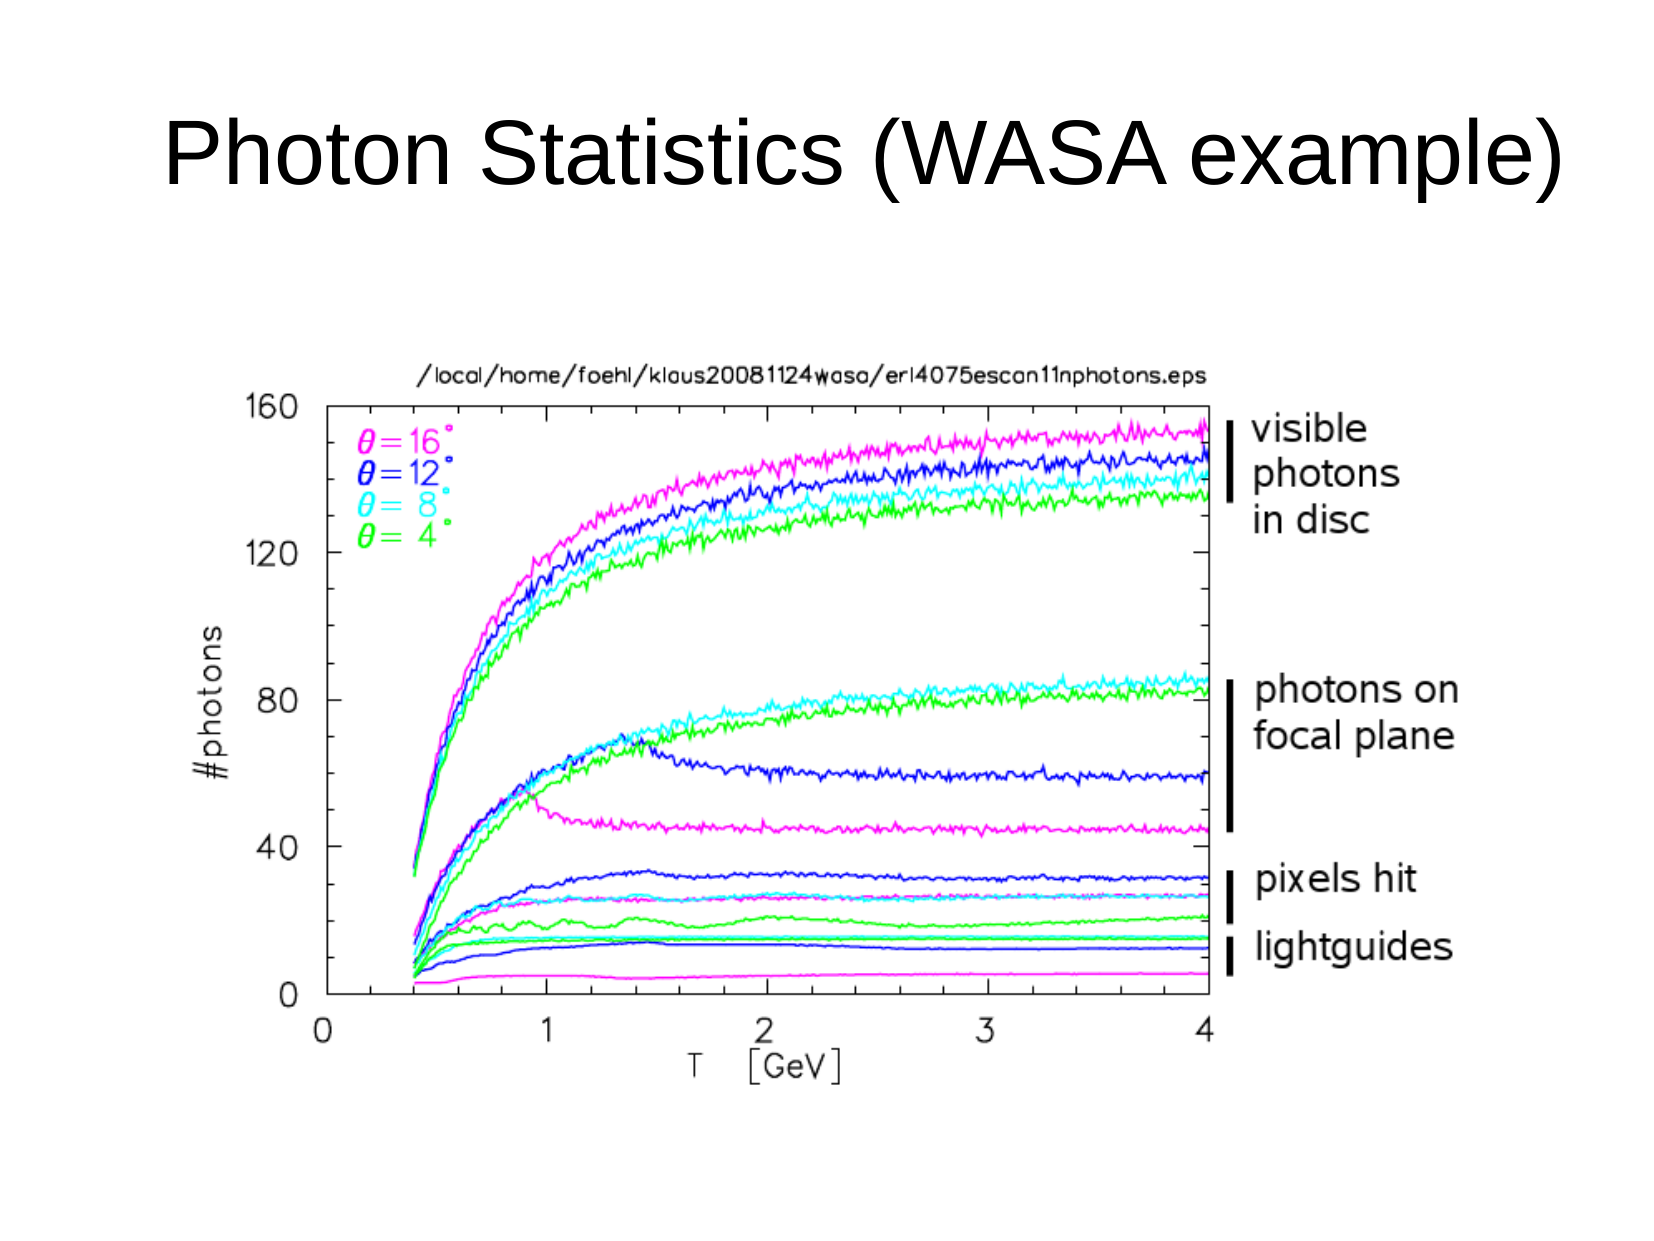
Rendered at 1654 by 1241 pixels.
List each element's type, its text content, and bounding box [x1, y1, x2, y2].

title Photon Statistics (WASA example) [82, 56, 1571, 250]
picture [96, 296, 1559, 1163]
